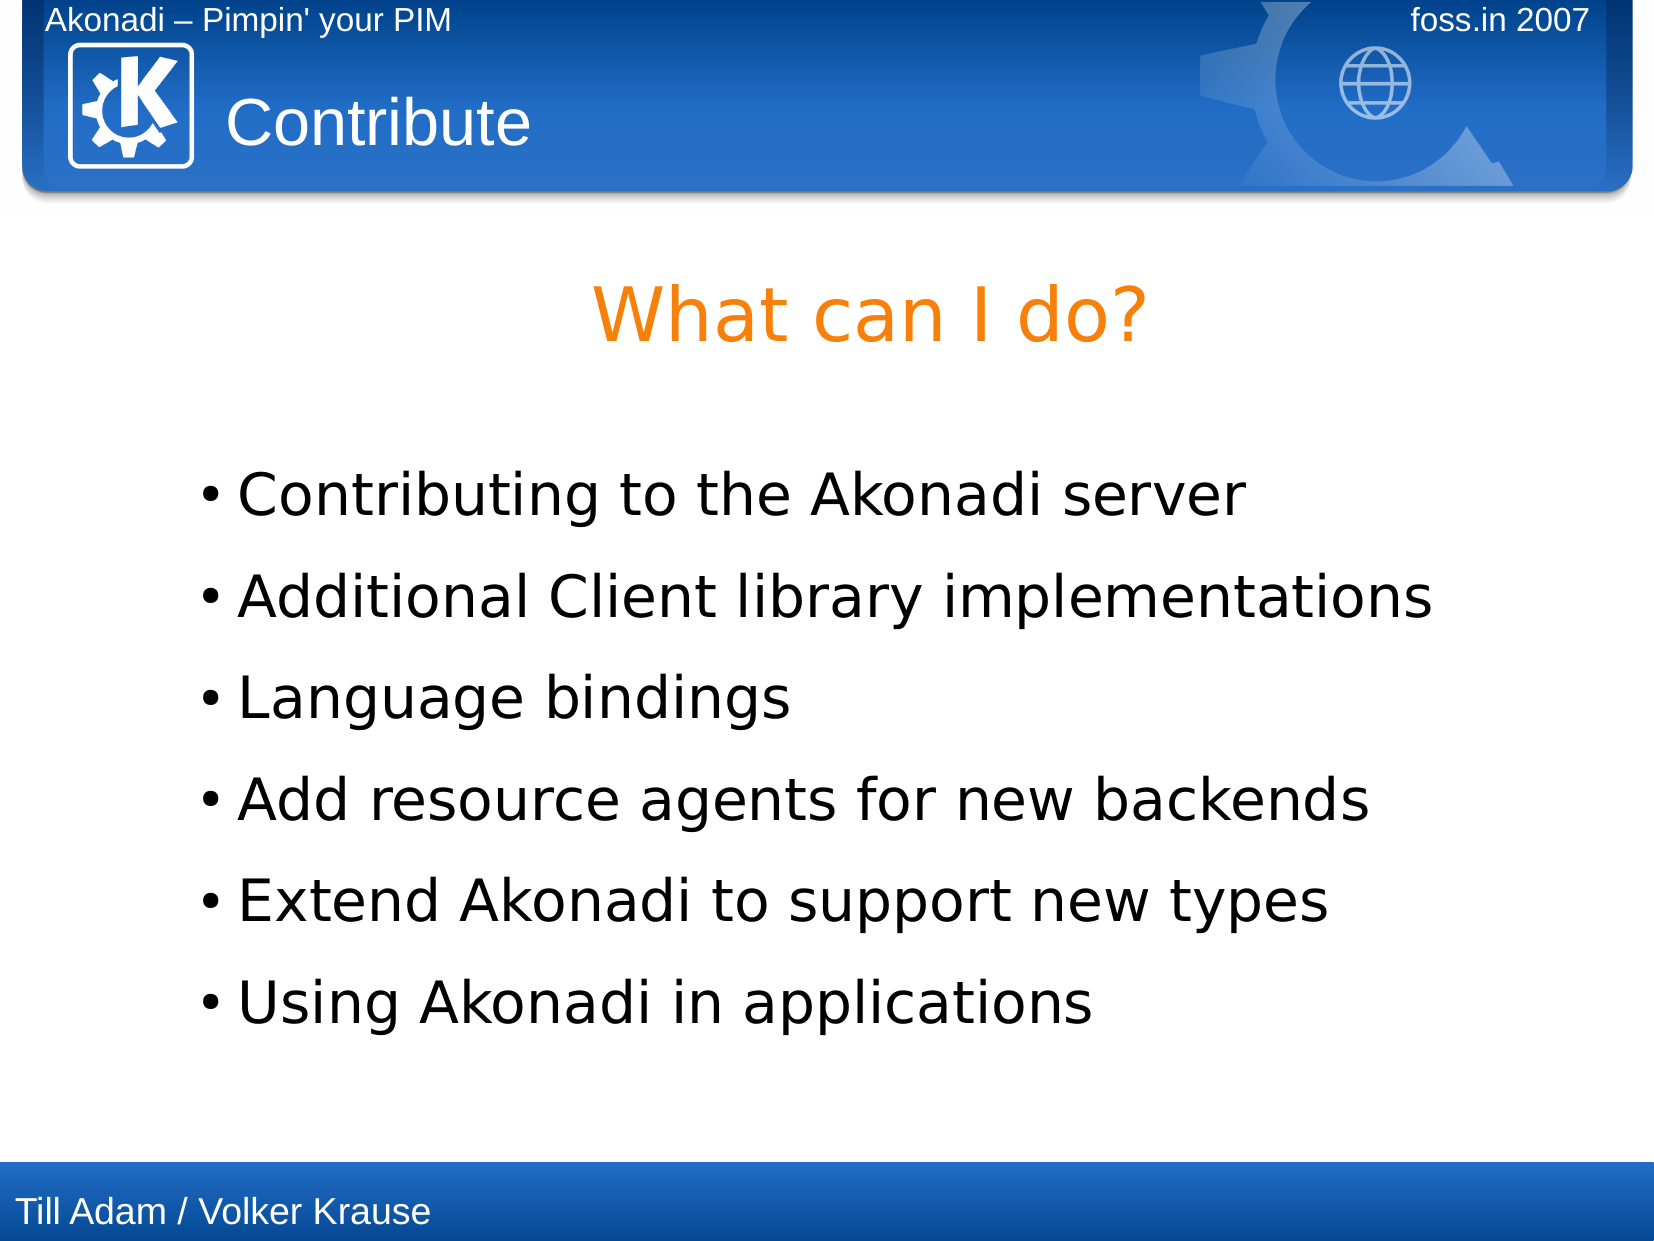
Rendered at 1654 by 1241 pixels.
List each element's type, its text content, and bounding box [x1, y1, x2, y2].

text_box Contributing to the Akonadi server Additional Client library implementations Language bindings Add resource agents for new backends Extend Akonadi to support new types Using Akonadi in applications [95, 420, 1538, 1011]
title Contribute [225, 49, 1571, 188]
list What can I do? [82, 284, 1571, 397]
